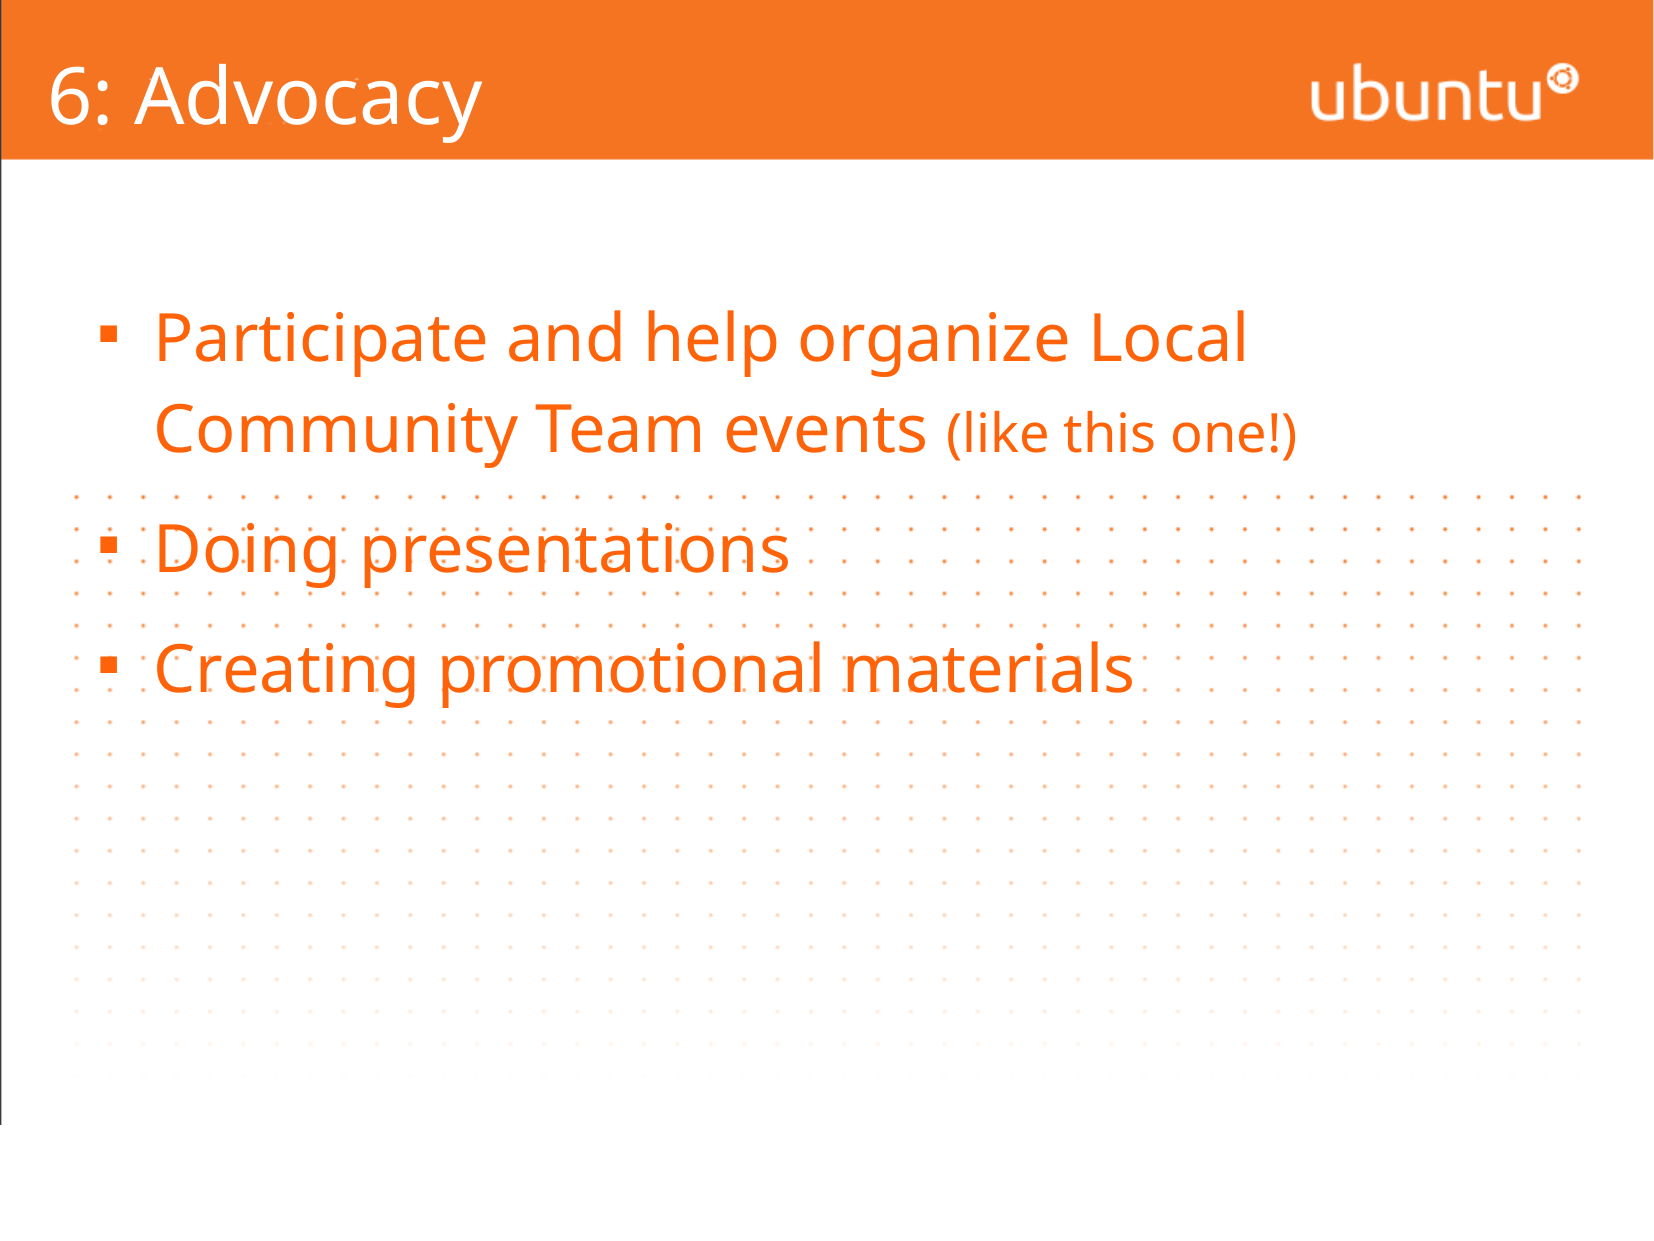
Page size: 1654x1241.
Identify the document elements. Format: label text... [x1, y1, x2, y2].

list Participate and help organize Local Community Team events (like this one!) Doing presentations Creating promotional materials [82, 290, 1571, 1010]
title 6: Advocacy [47, 29, 1276, 158]
picture [0, 0, 1654, 1125]
